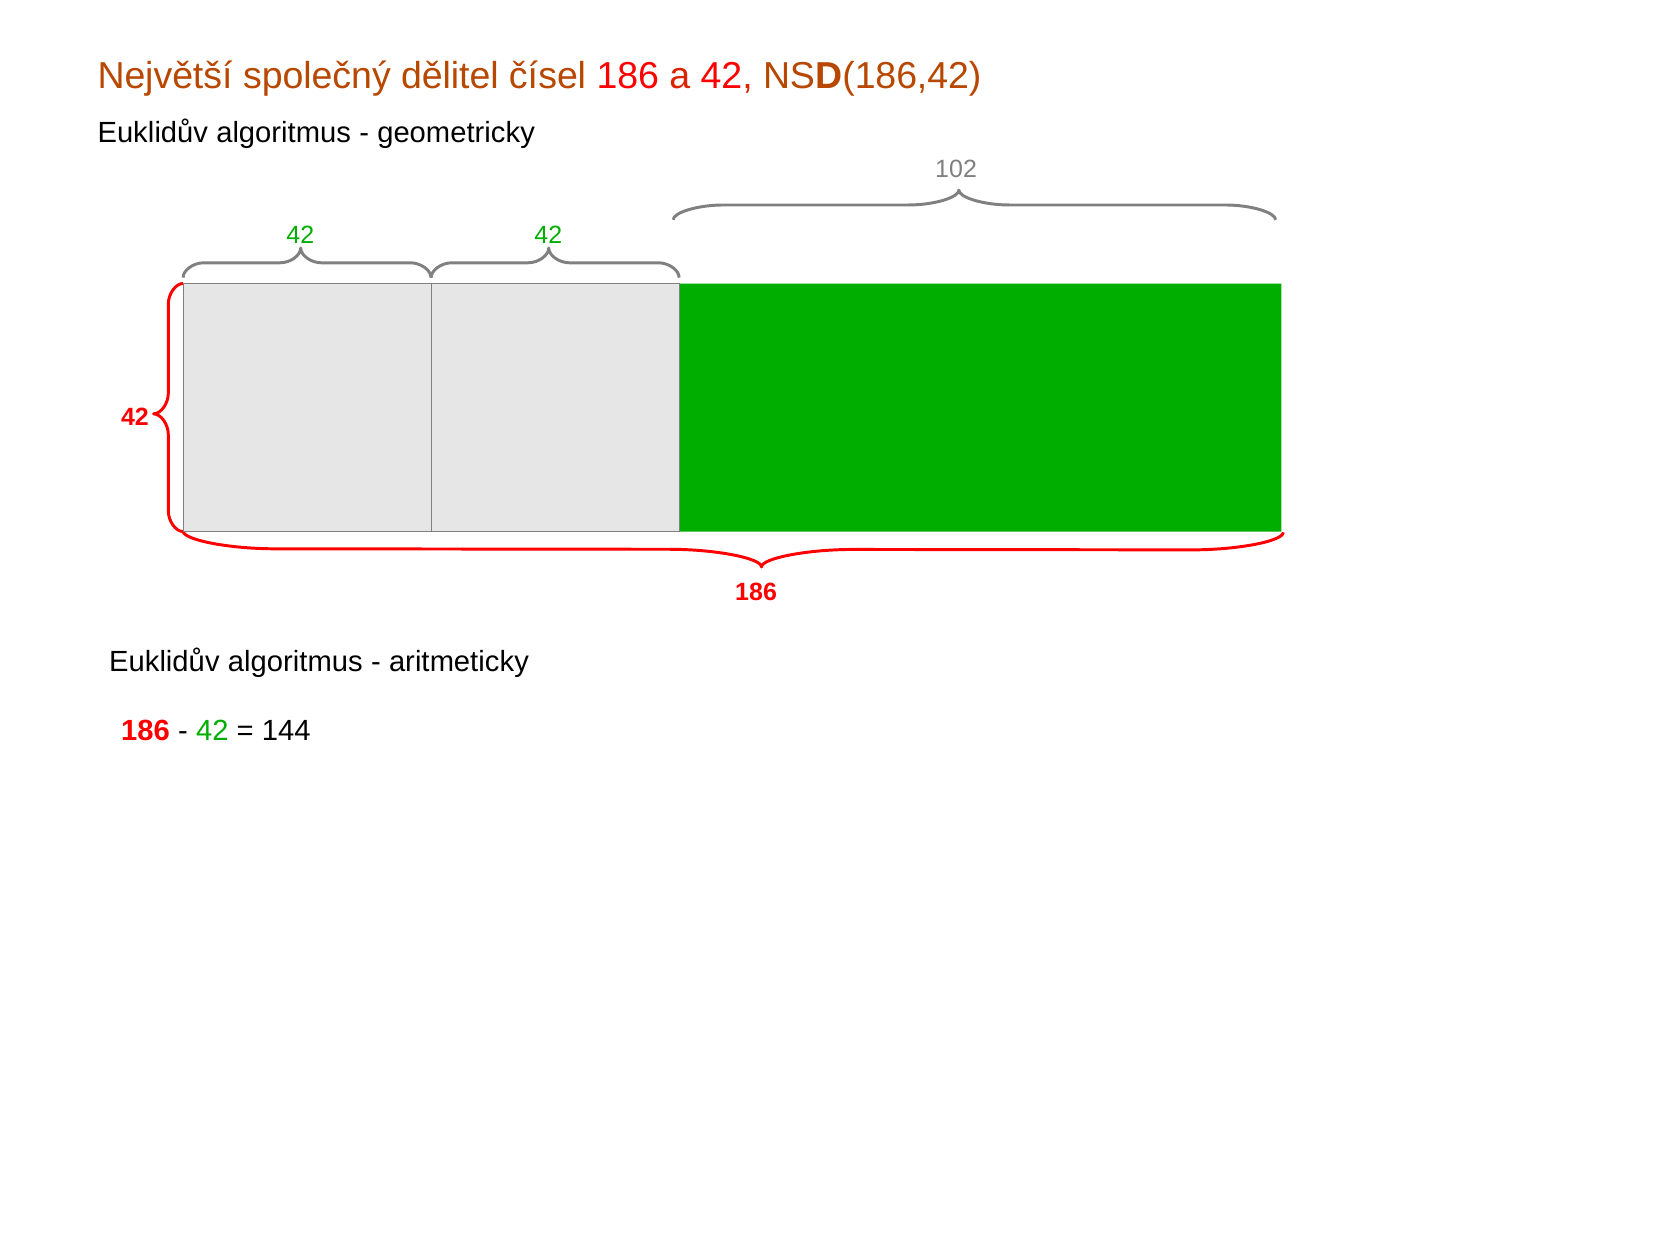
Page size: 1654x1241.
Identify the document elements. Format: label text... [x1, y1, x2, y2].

text_box Největší společný dělitel čísel 186 a 42, NSD(186,42) [82, 47, 1595, 142]
text_box Euklidův algoritmus - geometricky [82, 108, 1146, 166]
text_box 42 [106, 395, 164, 439]
text_box Euklidův algoritmus - aritmeticky [94, 637, 615, 695]
text_box 102 [920, 147, 993, 191]
text_box 42 [271, 213, 330, 257]
text_box [183, 283, 1282, 532]
text_box 186 [720, 570, 793, 614]
text_box 186 - 42 = 144 144 - 42 = 102 102 - 42 = x60 060 - 42 = x18 x42 - 18 = x24 x24 - 18 = xx6 x18 - 6 = x12 x12 - 6 = xx6 xx6 - 6 = xx0 [106, 706, 355, 1086]
text_box 42 [519, 213, 578, 257]
